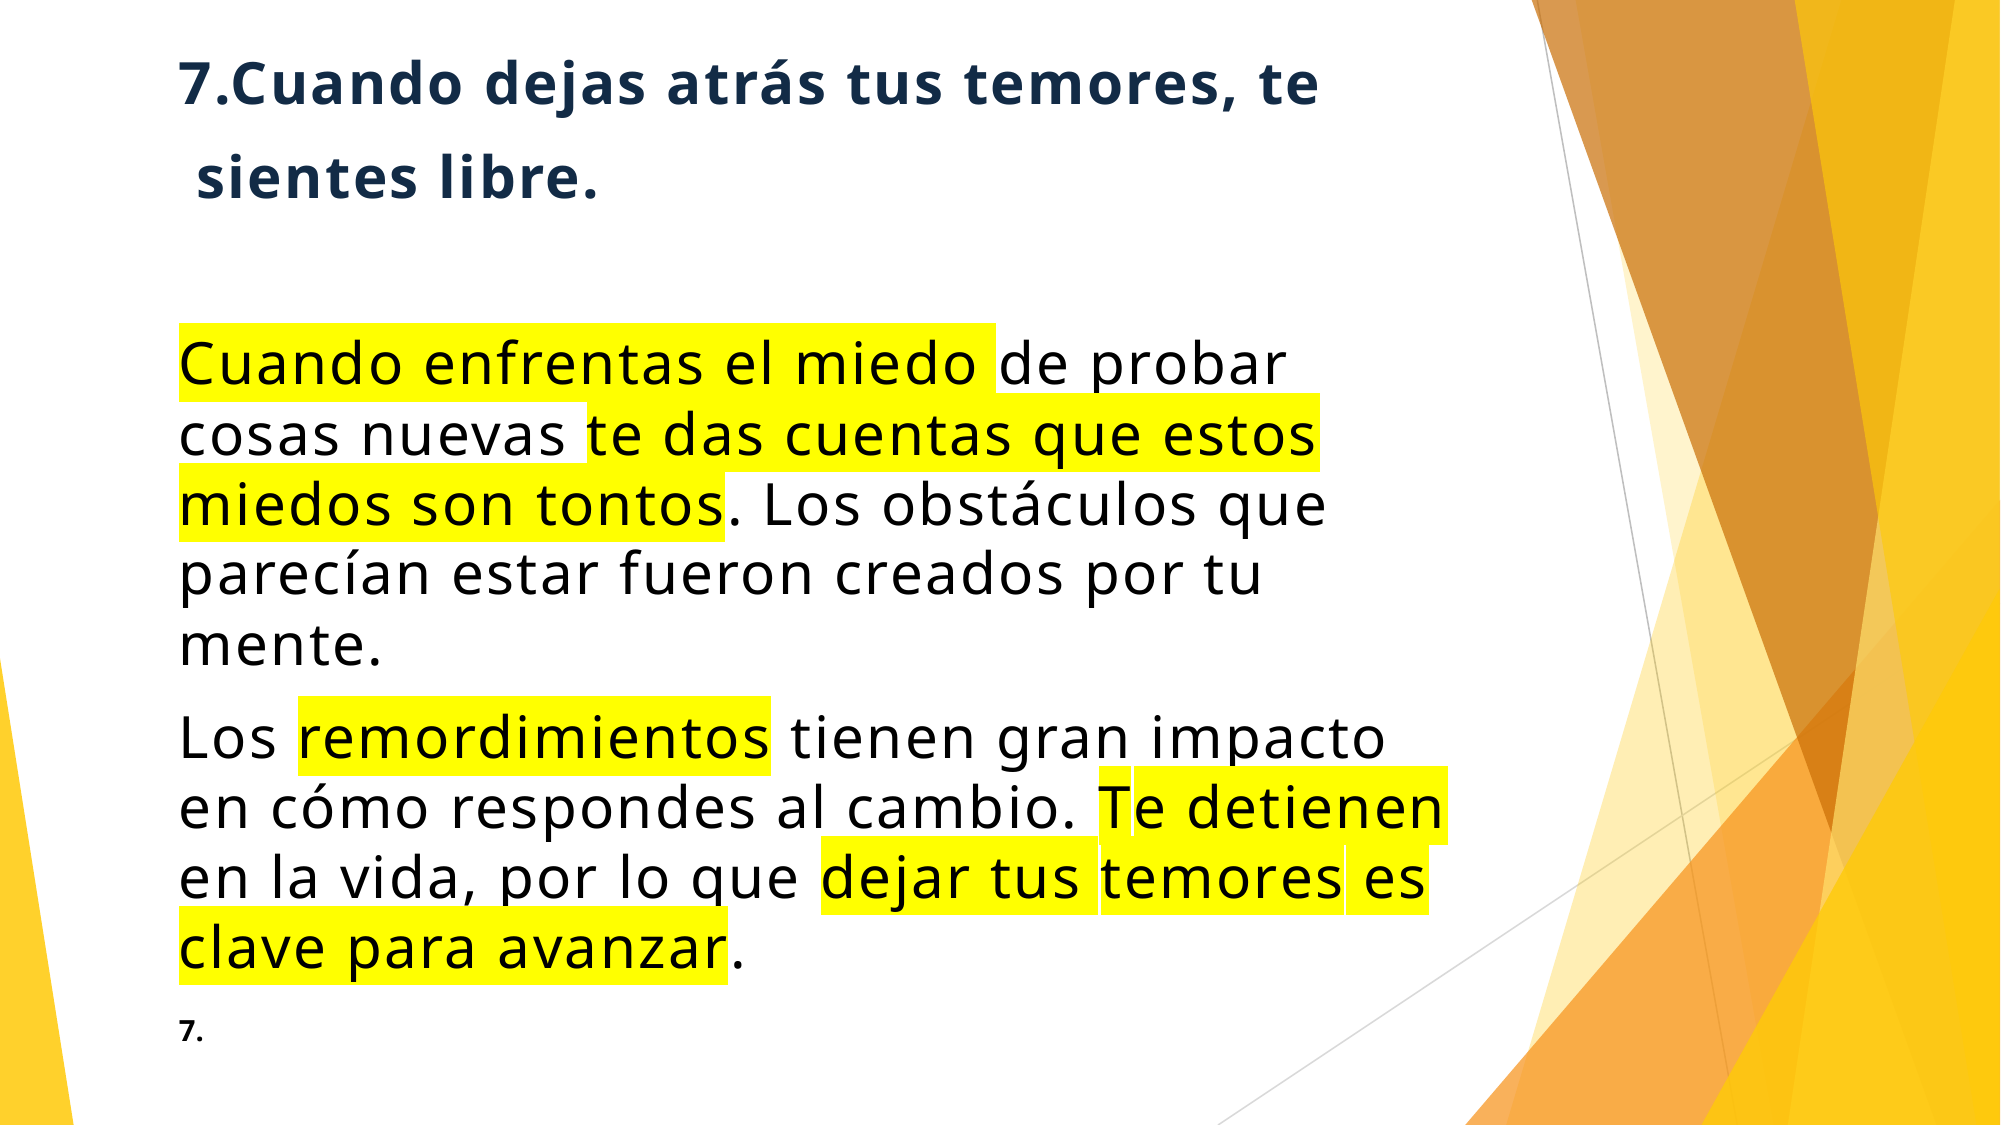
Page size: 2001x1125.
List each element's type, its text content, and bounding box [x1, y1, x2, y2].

text_box 7.Cuando dejas atrás tus temores, te sientes libre. Cuando enfrentas el miedo de probar cosas nuevas te das cuentas que estos miedos son tontos. Los obstáculos que parecían estar fueron creados por tu mente. Los remordimientos tienen gran impacto en cómo respondes al cambio. Te detienen en la vida, por lo que dejar tus temores es clave para avanzar. [163, 38, 1466, 1064]
